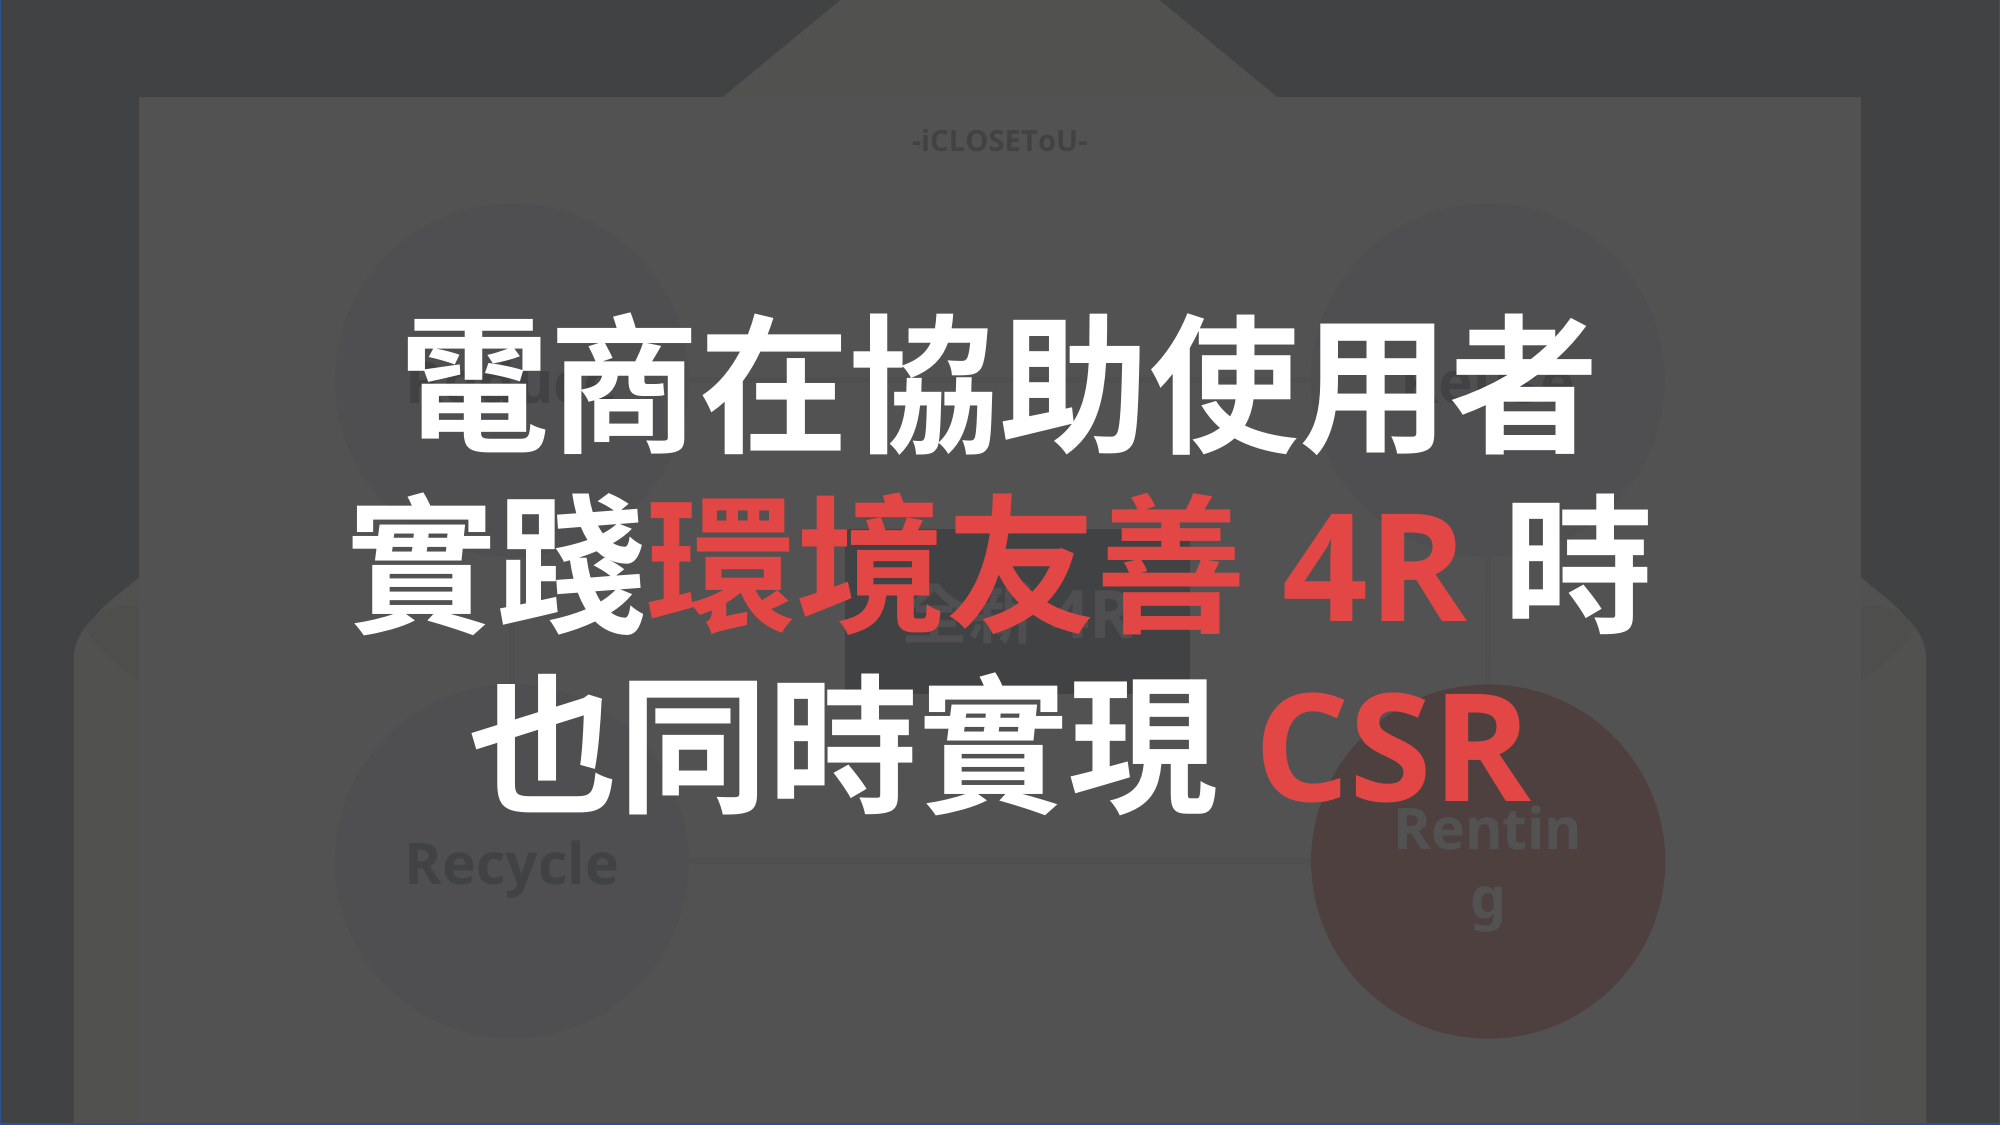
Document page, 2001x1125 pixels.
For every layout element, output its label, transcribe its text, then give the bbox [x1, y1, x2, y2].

text_box 電商在協助使用者 實踐環境友善4R時 也同時實現CSR [0, 0, 2000, 1124]
